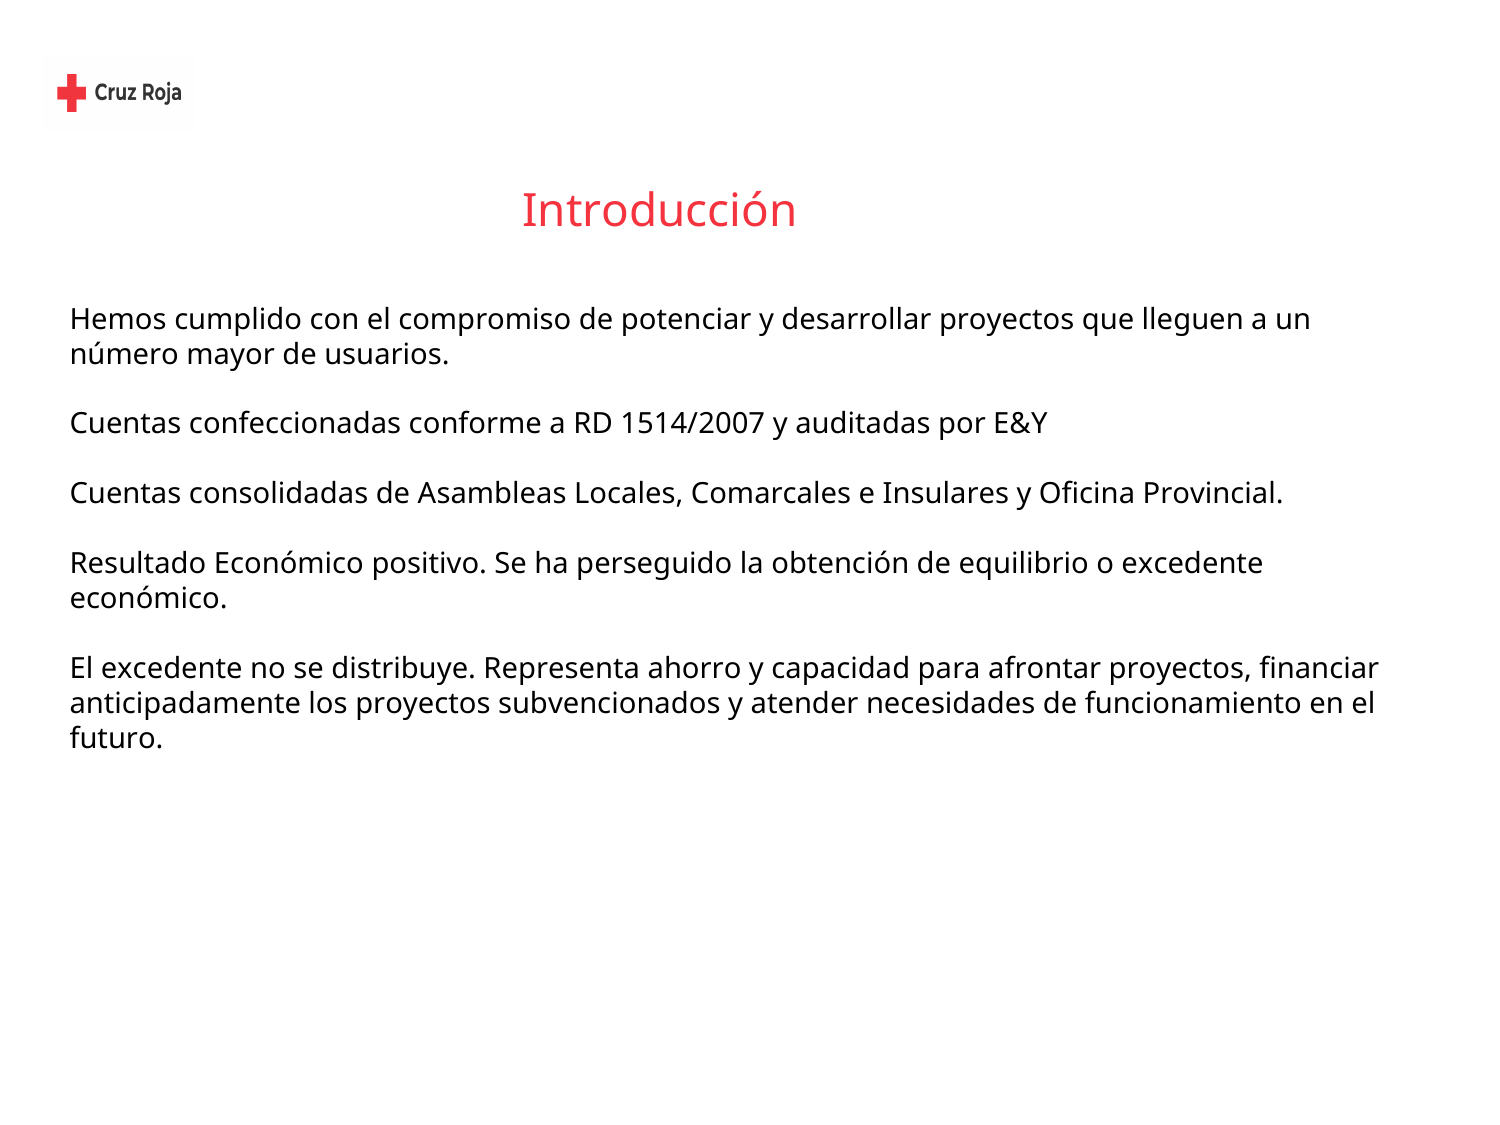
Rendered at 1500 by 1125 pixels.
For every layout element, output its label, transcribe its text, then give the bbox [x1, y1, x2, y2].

text_box Hemos cumplido con el compromiso de potenciar y desarrollar proyectos que lleguen a un número mayor de usuarios. Cuentas confeccionadas conforme a RD 1514/2007 y auditadas por E&Y Cuentas consolidadas de Asambleas Locales, Comarcales e Insulares y Oficina Provincial. Resultado Económico positivo. Se ha perseguido la obtención de equilibrio o excedente económico. El excedente no se distribuye. Representa ahorro y capacidad para afrontar proyectos, financiar anticipadamente los proyectos subvencionados y atender necesidades de funcionamiento en el futuro. [55, 257, 1443, 797]
text_box Introducción [507, 184, 1457, 245]
